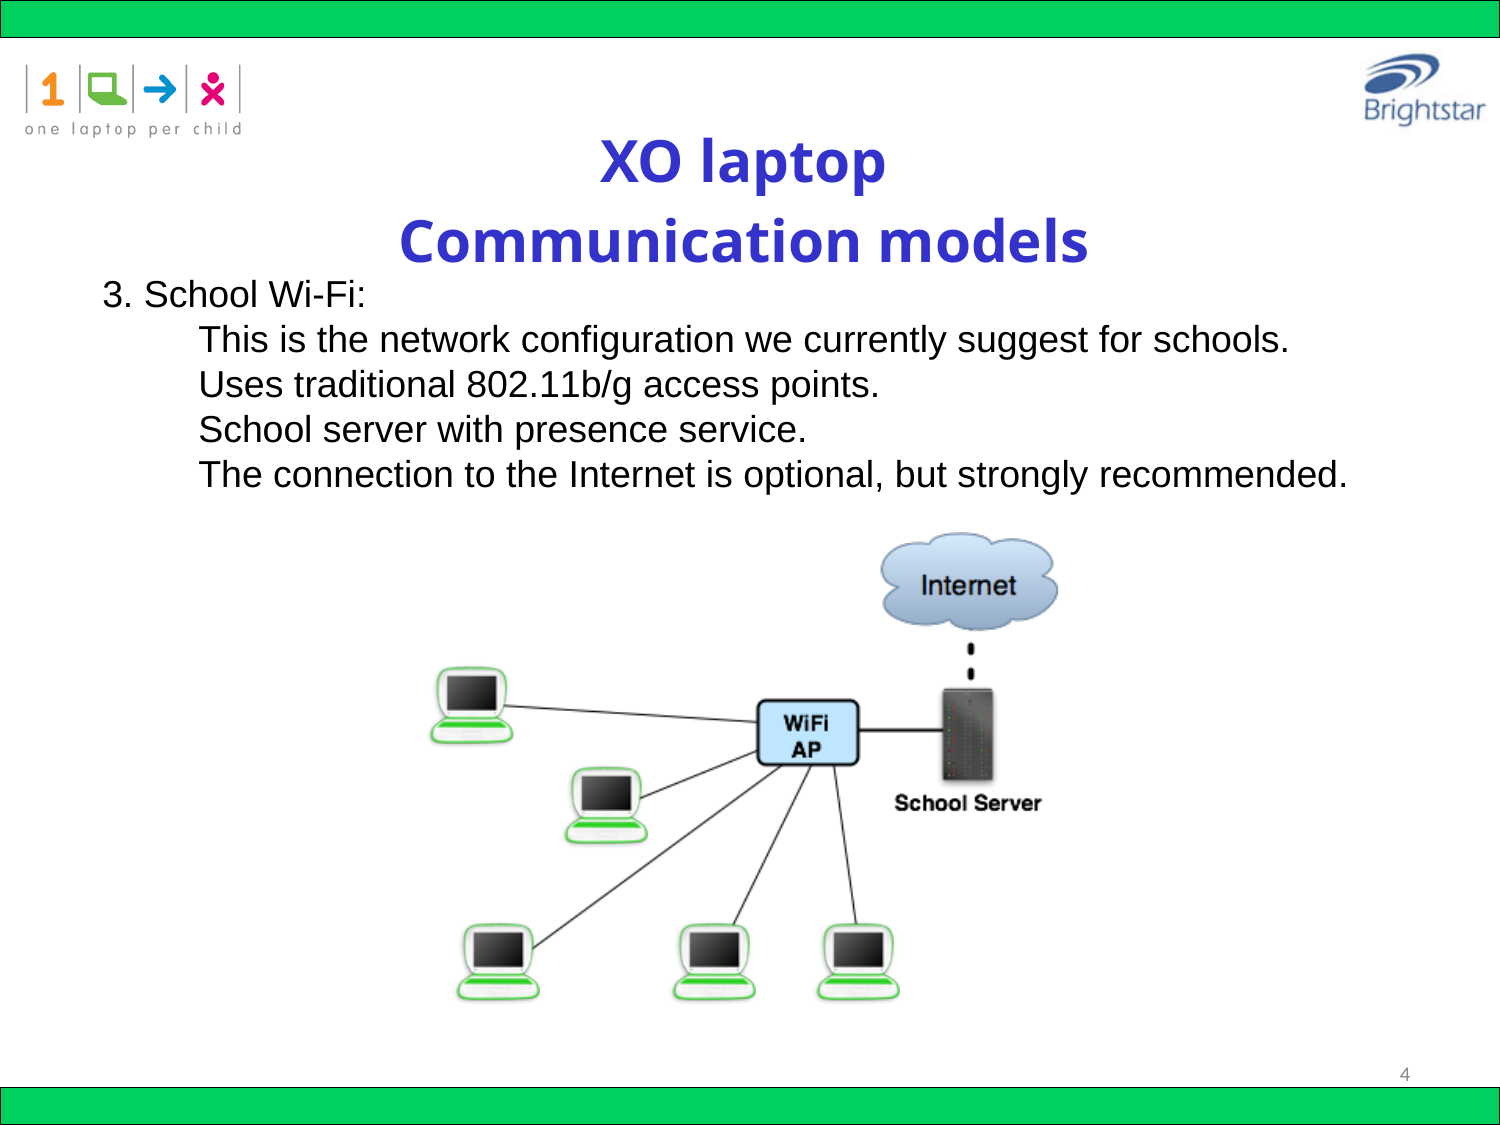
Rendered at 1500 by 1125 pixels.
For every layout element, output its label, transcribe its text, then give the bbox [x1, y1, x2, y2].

picture [12, 49, 250, 143]
picture [399, 506, 1091, 1038]
text_box <number> [1074, 1042, 1426, 1103]
picture [1360, 49, 1500, 138]
title XO laptop Communication models [124, 122, 1363, 262]
text_box 3. School Wi-Fi: This is the network configuration we currently suggest for schools. Uses traditional 802.11b/g access points. School server with presence service. The connection to the Internet is optional, but strongly recommended. [87, 262, 1438, 501]
